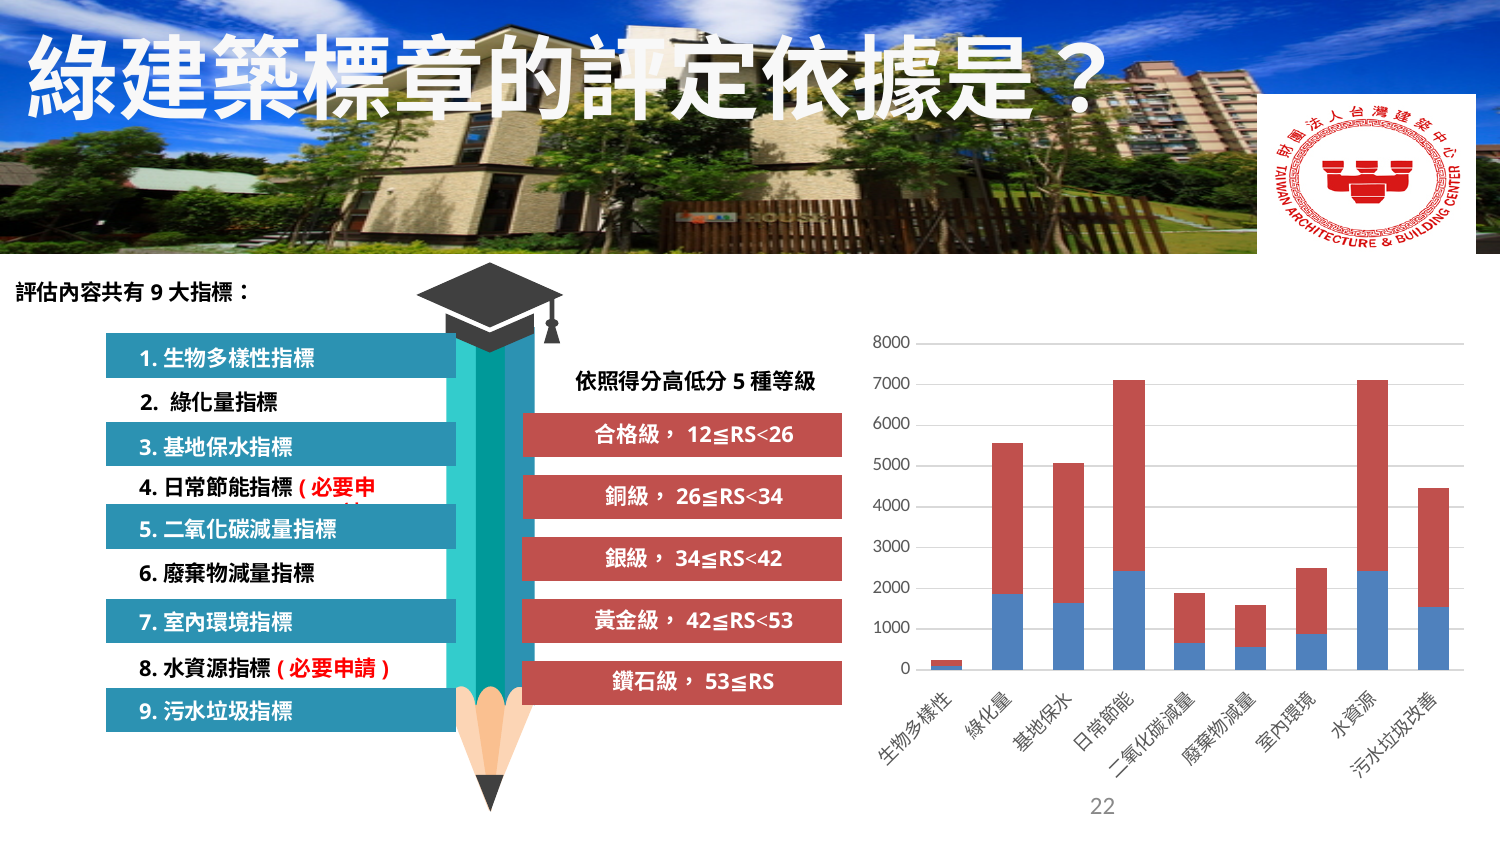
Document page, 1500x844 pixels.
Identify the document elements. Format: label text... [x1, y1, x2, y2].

text_box 8.水資源指標(必要申請) [124, 647, 416, 689]
text_box 2. 綠化量指標 [125, 381, 417, 422]
text_box [106, 313, 842, 812]
text_box 1.生物多樣性指標 [124, 337, 416, 379]
text_box [416, 262, 564, 344]
text_box 3.基地保水指標 [124, 425, 416, 466]
chart [858, 325, 1476, 793]
text_box 鑽石級，53≦RS [547, 659, 840, 702]
text_box 6.廢棄物減量指標 [124, 552, 416, 594]
text_box 4.日常節能指標(必要申請) [124, 466, 416, 504]
text_box 5.二氧化碳減量指標 [124, 508, 416, 550]
text_box 依照得分高低分5種等級 [549, 359, 842, 402]
text_box 9.污水垃圾指標 [124, 690, 416, 732]
text_box 綠建築標章的評定依據是？ [12, 14, 1143, 139]
text_box 銀級，34≦RS˂42 [547, 537, 840, 579]
text_box 銅級，26≦RS˂34 [548, 475, 841, 517]
text_box 評估內容共有9大指標： [0, 271, 292, 313]
text_box 22 [1074, 793, 1426, 827]
text_box 合格級，12≦RS˂26 [548, 413, 841, 455]
text_box 黃金級，42≦RS˂53 [547, 599, 840, 641]
text_box 7.室內環境指標 [124, 601, 416, 644]
